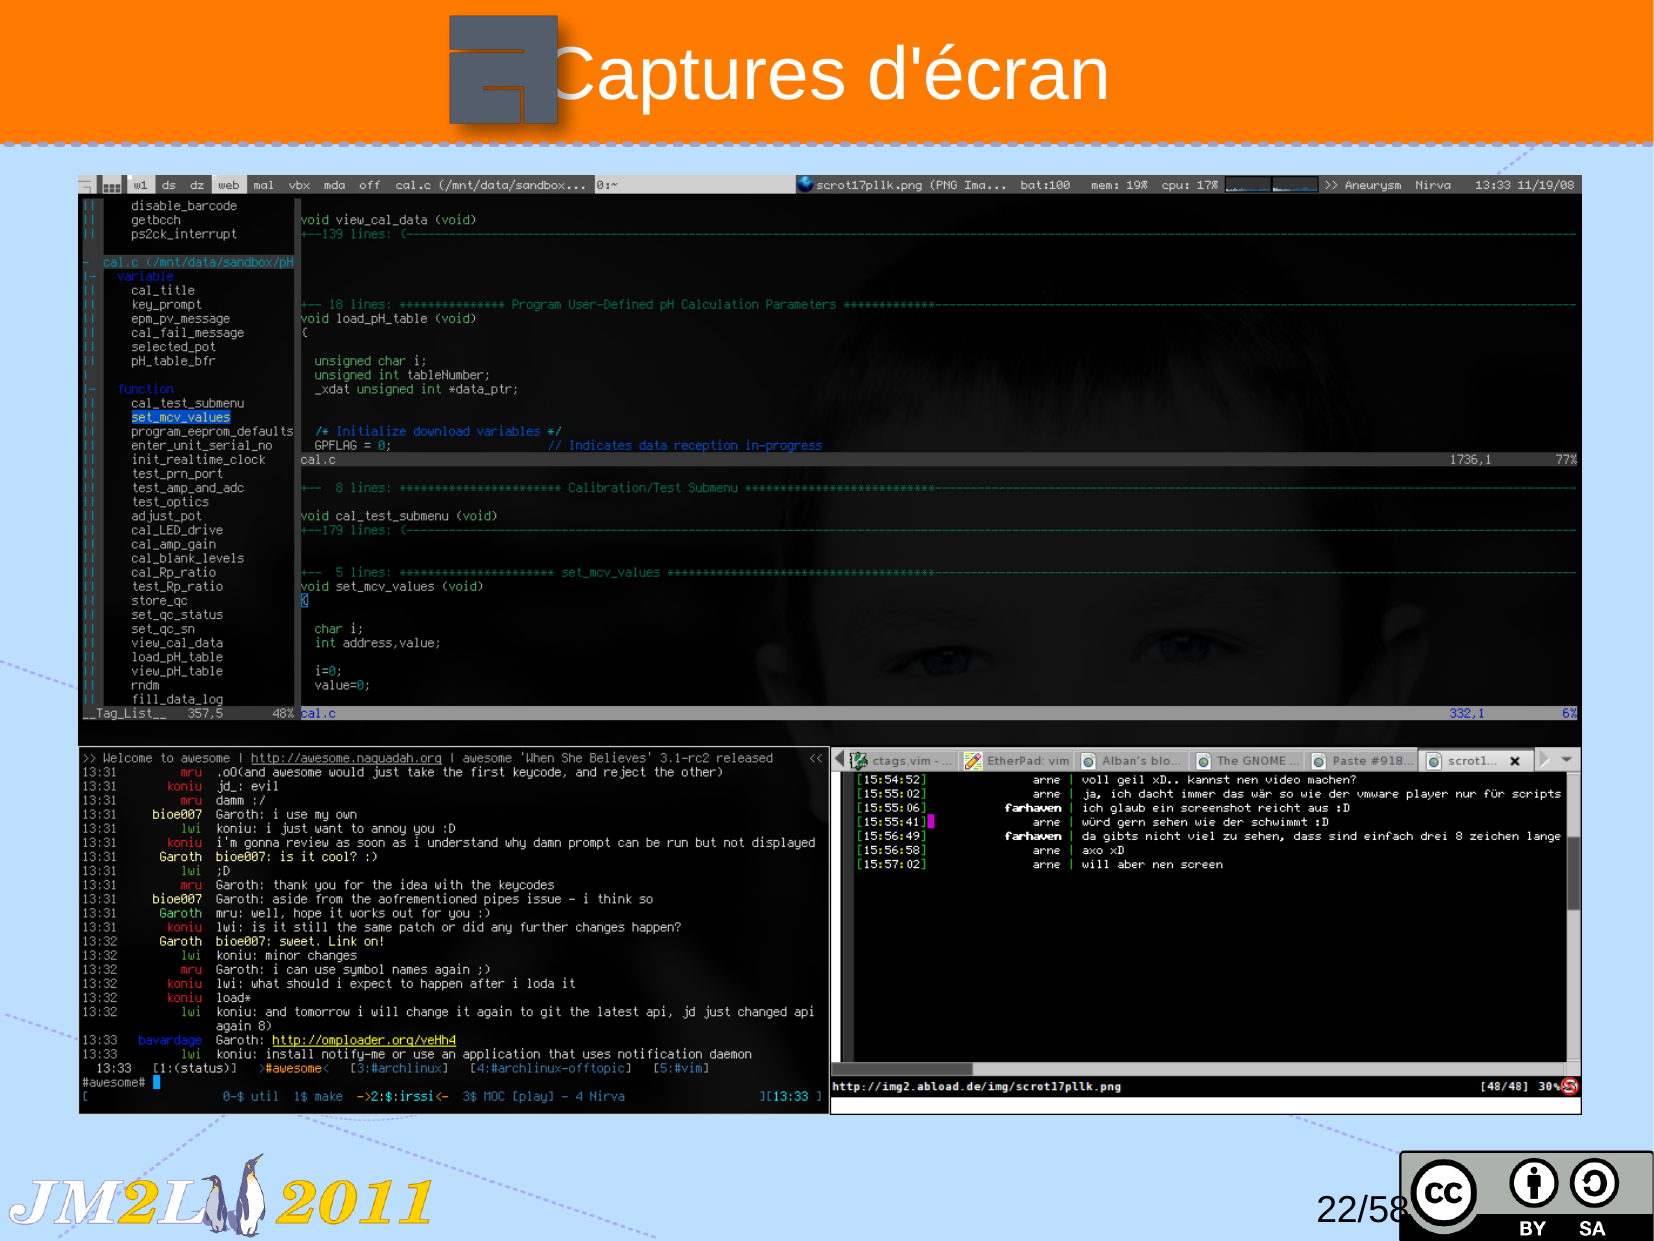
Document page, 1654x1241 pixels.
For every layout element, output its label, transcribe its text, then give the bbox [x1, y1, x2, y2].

picture [435, 1, 583, 144]
title Captures d'écran [29, 0, 1625, 148]
picture [0, 0, 1654, 1241]
